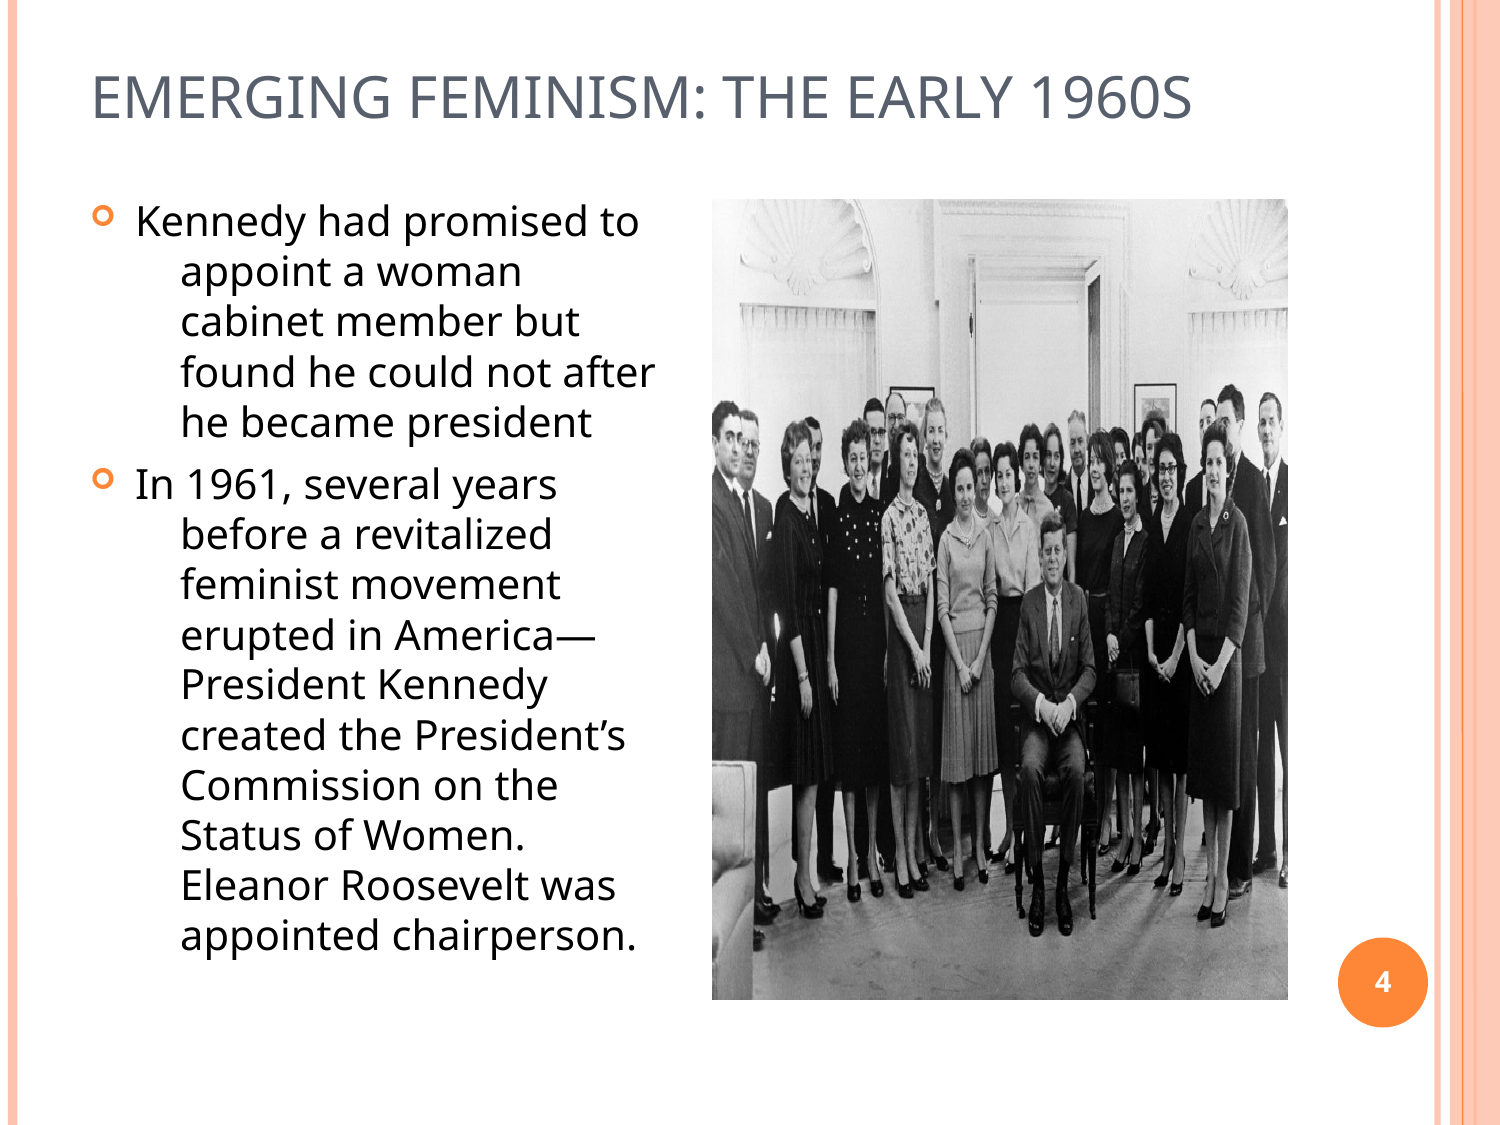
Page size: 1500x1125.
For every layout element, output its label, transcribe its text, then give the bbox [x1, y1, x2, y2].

title Emerging Feminism: The Early 1960s [75, 45, 1300, 138]
picture [712, 200, 1288, 1001]
text_box 4 [1333, 940, 1434, 1027]
list Kennedy had promised to appoint a woman cabinet member but found he could not after he became president In 1961, several years before a revitalized feminist movement erupted in America—President Kennedy created the President’s Commission on the Status of Women. Eleanor Roosevelt was appointed chairperson. [75, 187, 676, 1013]
